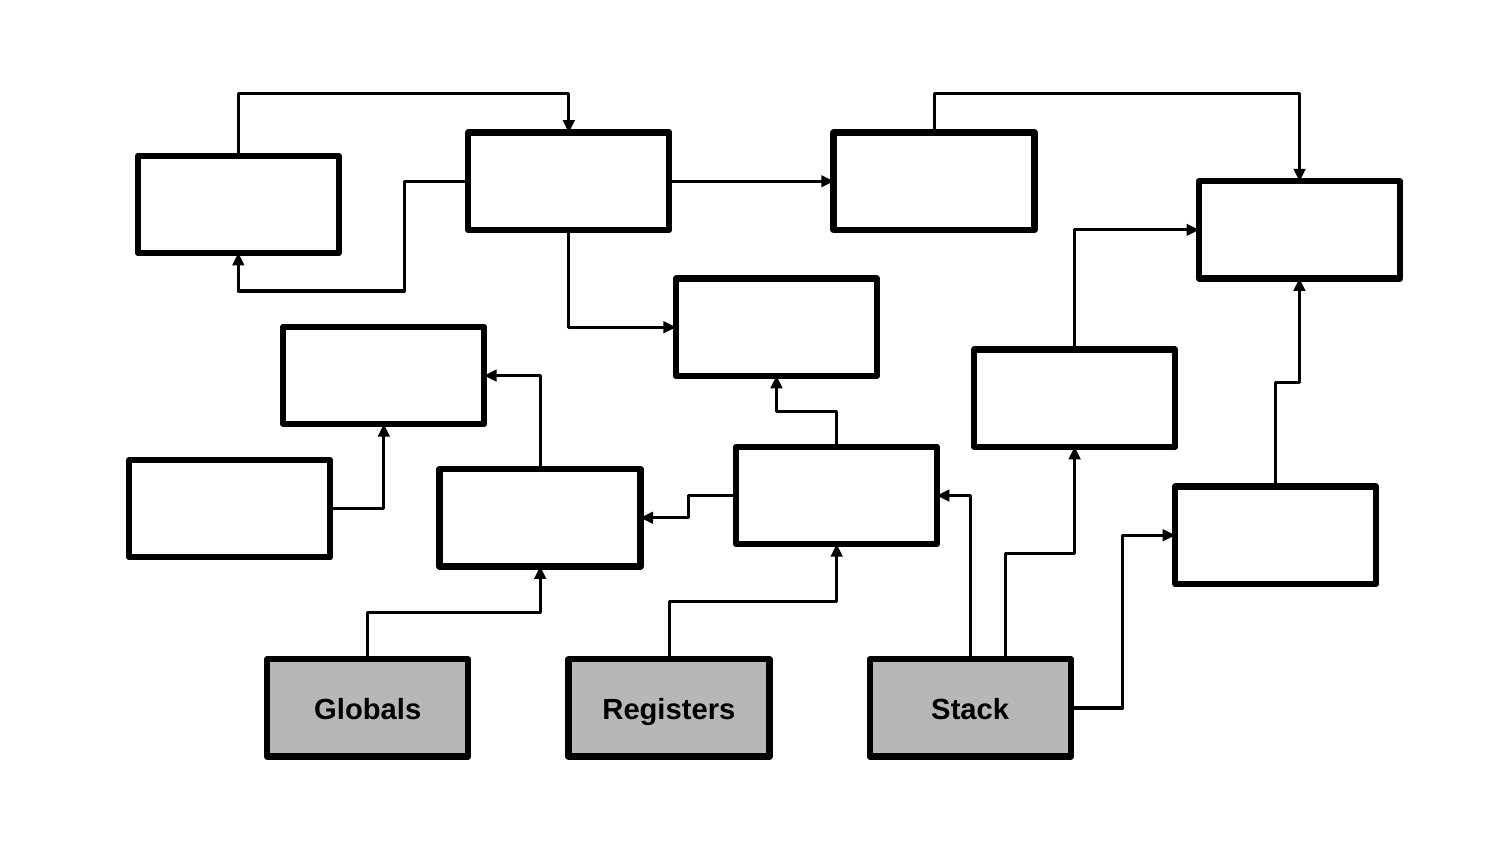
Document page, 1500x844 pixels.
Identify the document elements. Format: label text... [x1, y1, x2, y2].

text_box [137, 155, 339, 253]
text_box [468, 132, 670, 230]
text_box [675, 278, 877, 376]
text_box [1198, 181, 1400, 279]
text_box [129, 460, 331, 558]
text_box Globals [267, 659, 469, 757]
text_box [974, 349, 1176, 447]
text_box [283, 326, 485, 425]
text_box Registers [568, 659, 770, 757]
text_box [736, 446, 937, 545]
text_box Stack [869, 659, 1071, 757]
text_box [439, 469, 641, 567]
text_box [1175, 486, 1377, 584]
text_box [833, 132, 1035, 230]
